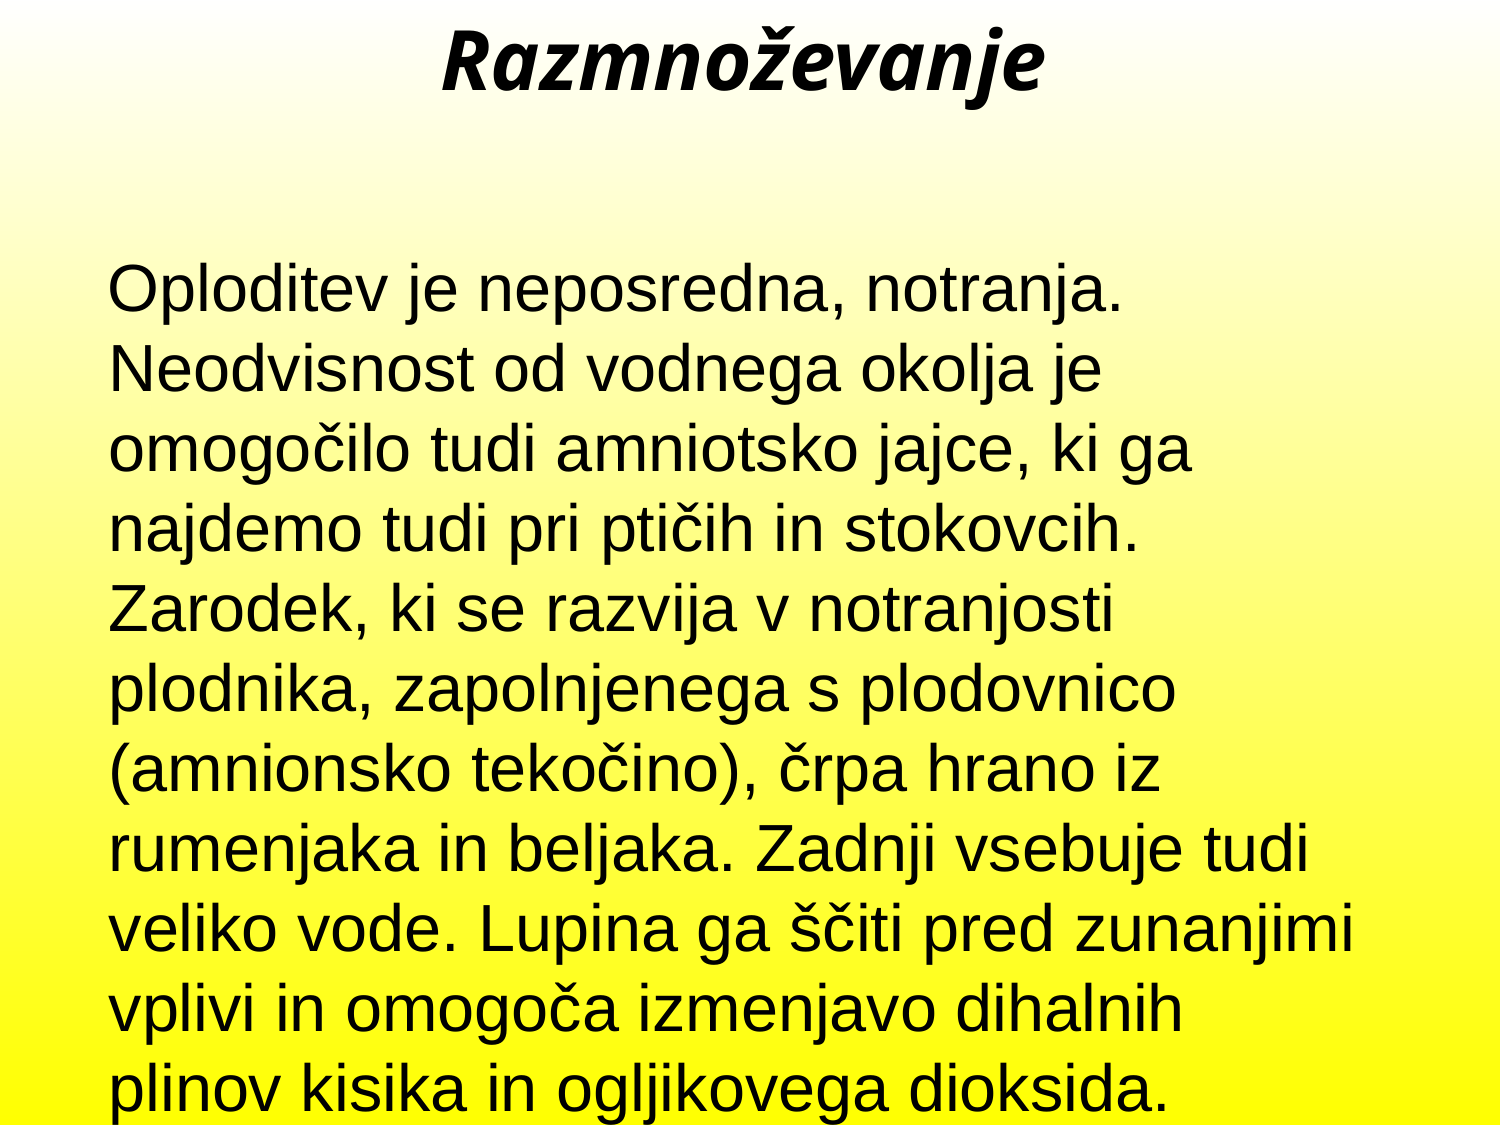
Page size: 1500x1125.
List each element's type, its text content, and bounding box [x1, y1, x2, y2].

text_box Oploditev je neposredna, notranja. Neodvisnost od vodnega okolja je omogočilo tudi amniotsko jajce, ki ga najdemo tudi pri ptičih in stokovcih. Zarodek, ki se razvija v notranjosti plodnika, zapolnjenega s plodovnico (amnionsko tekočino), črpa hrano iz rumenjaka in beljaka. Zadnji vsebuje tudi veliko vode. Lupina ga ščiti pred zunanjimi vplivi in omogoča izmenjavo dihalnih plinov kisika in ogljikovega dioksida. [37, 237, 1388, 980]
text_box Razmnoževanje [350, 0, 1138, 237]
